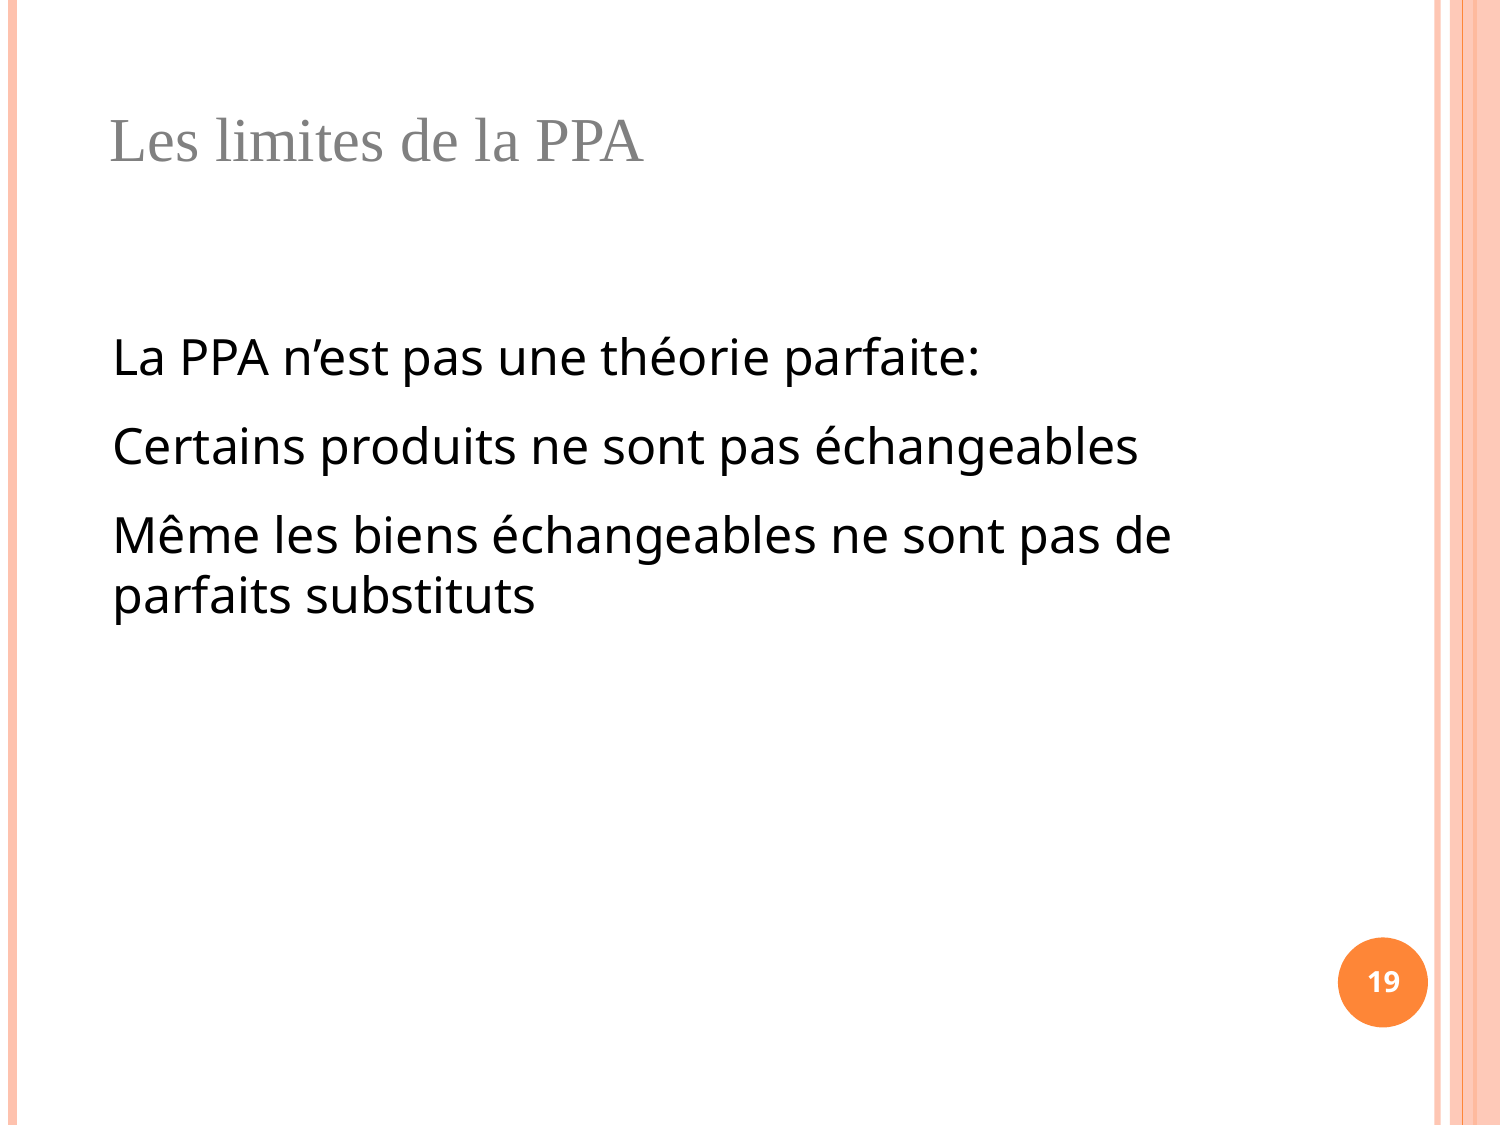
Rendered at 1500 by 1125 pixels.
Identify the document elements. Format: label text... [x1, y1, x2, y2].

slide_number <numéro> [1333, 940, 1434, 1027]
text_box Les limites de la PPA [94, 76, 660, 271]
list La PPA n’est pas une théorie parfaite: Certains produits ne sont pas échangeables Même les biens échangeables ne sont pas de parfaits substituts [112, 324, 1205, 735]
